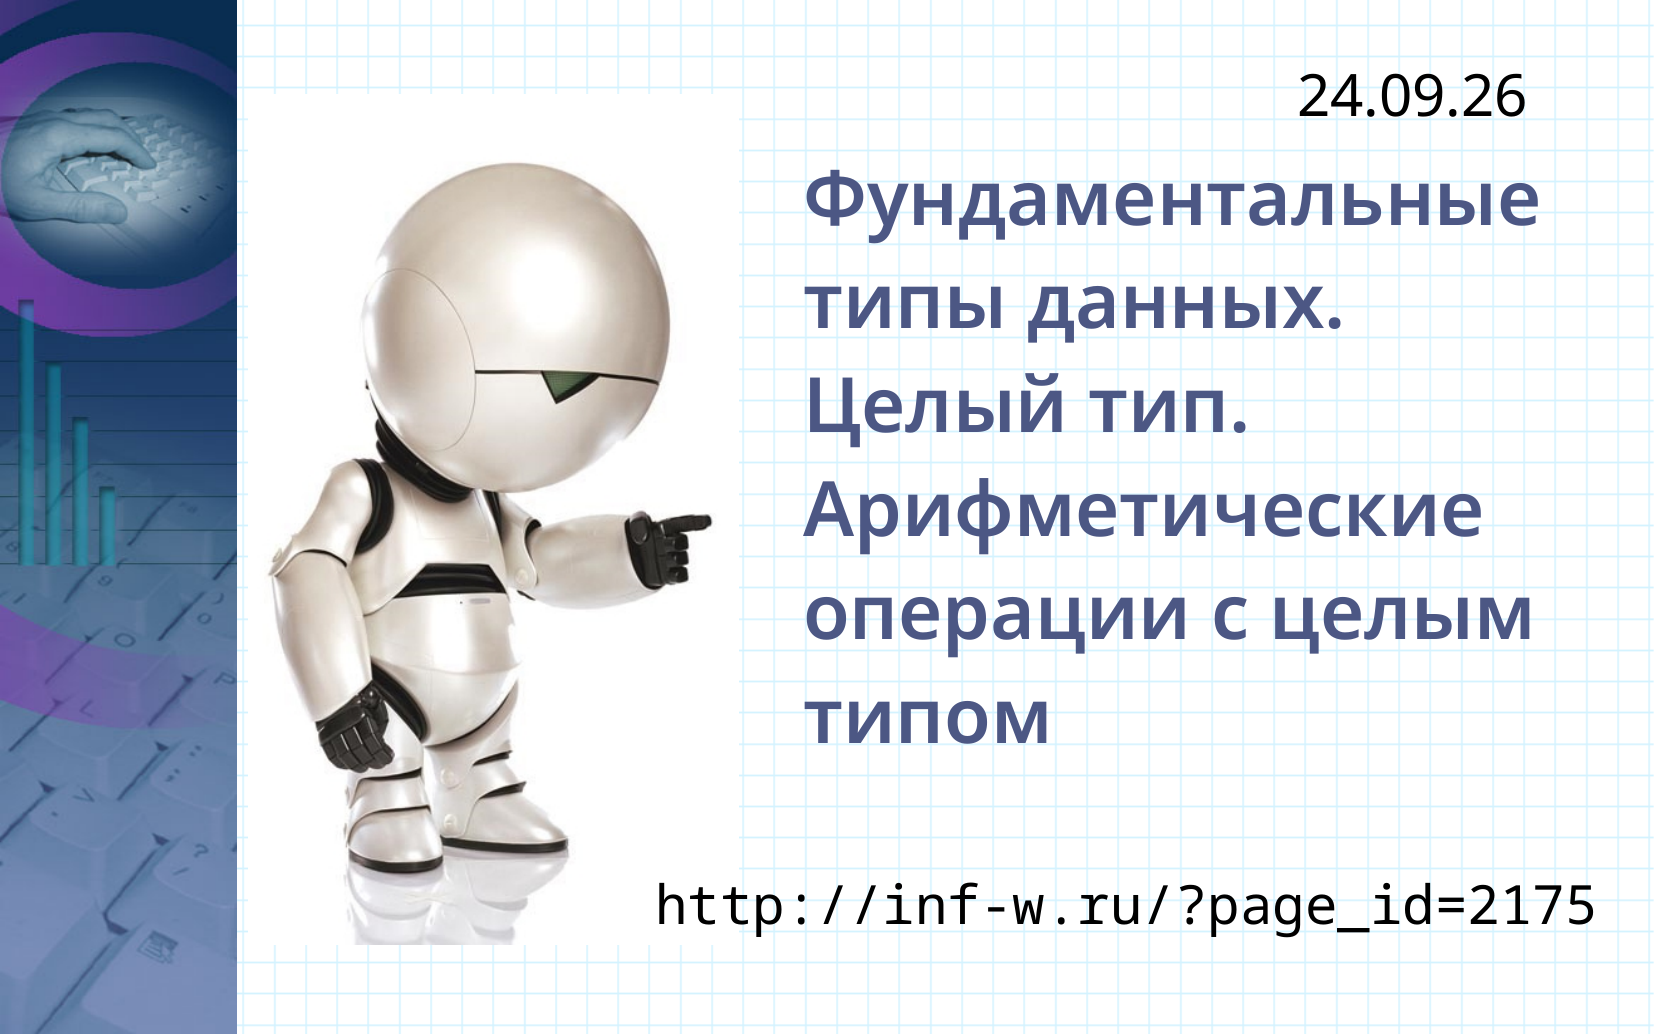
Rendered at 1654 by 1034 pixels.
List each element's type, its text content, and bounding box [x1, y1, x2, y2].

text_box http://inf-w.ru/?page_id=2175 [640, 859, 1613, 943]
picture [0, 0, 1654, 1034]
text_box 05.02.19 [1282, 47, 1544, 133]
title Фундаментальные типы данных. Целый тип. Арифметические операции с целым типом [803, 180, 1648, 730]
